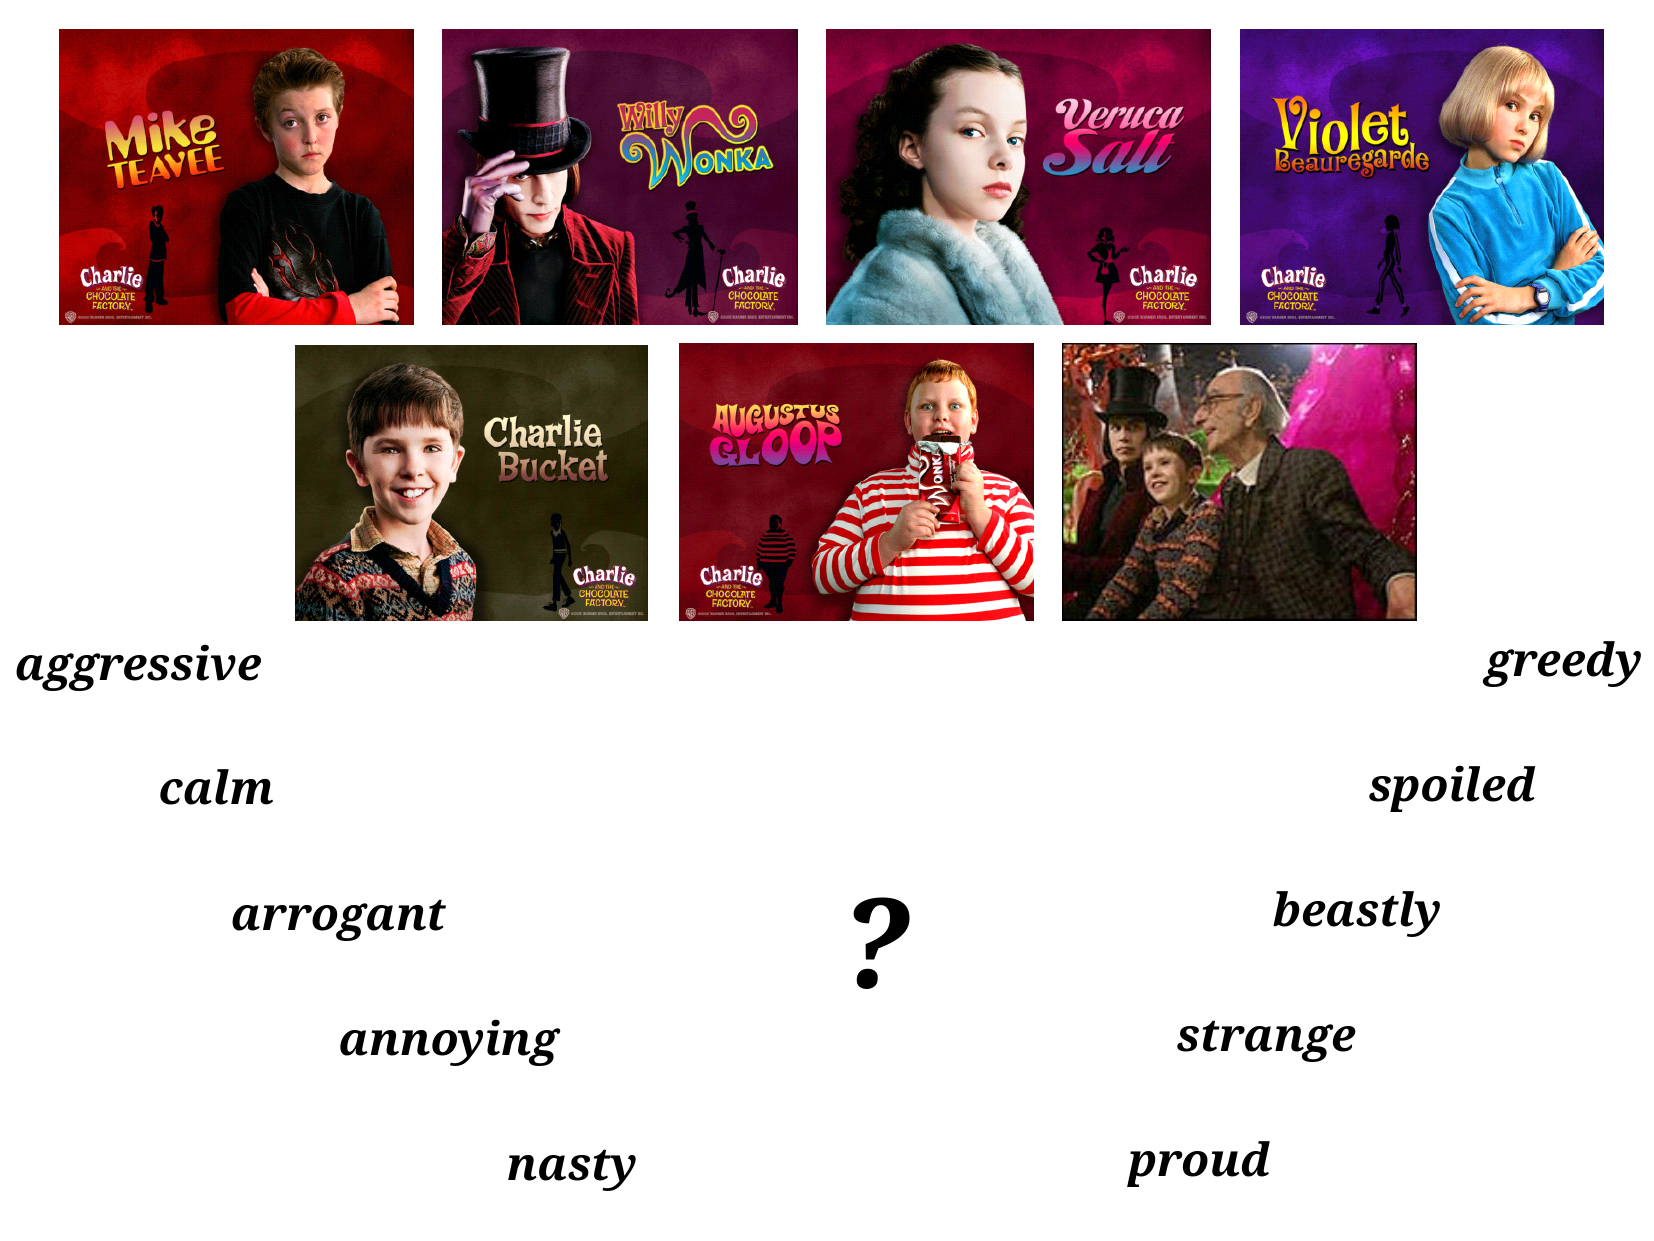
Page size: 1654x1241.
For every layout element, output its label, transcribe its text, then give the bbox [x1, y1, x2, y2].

picture [442, 29, 798, 325]
picture [679, 343, 1034, 621]
text_box ? [826, 847, 975, 1004]
text_box greedy spoiled beastly strange proud generous [885, 620, 1654, 1208]
picture [826, 29, 1211, 325]
picture [1240, 29, 1604, 325]
picture [295, 345, 648, 621]
picture [1062, 343, 1417, 620]
picture [59, 29, 414, 325]
text_box aggressive calm arrogant annoying nasty friendly [0, 623, 798, 1241]
